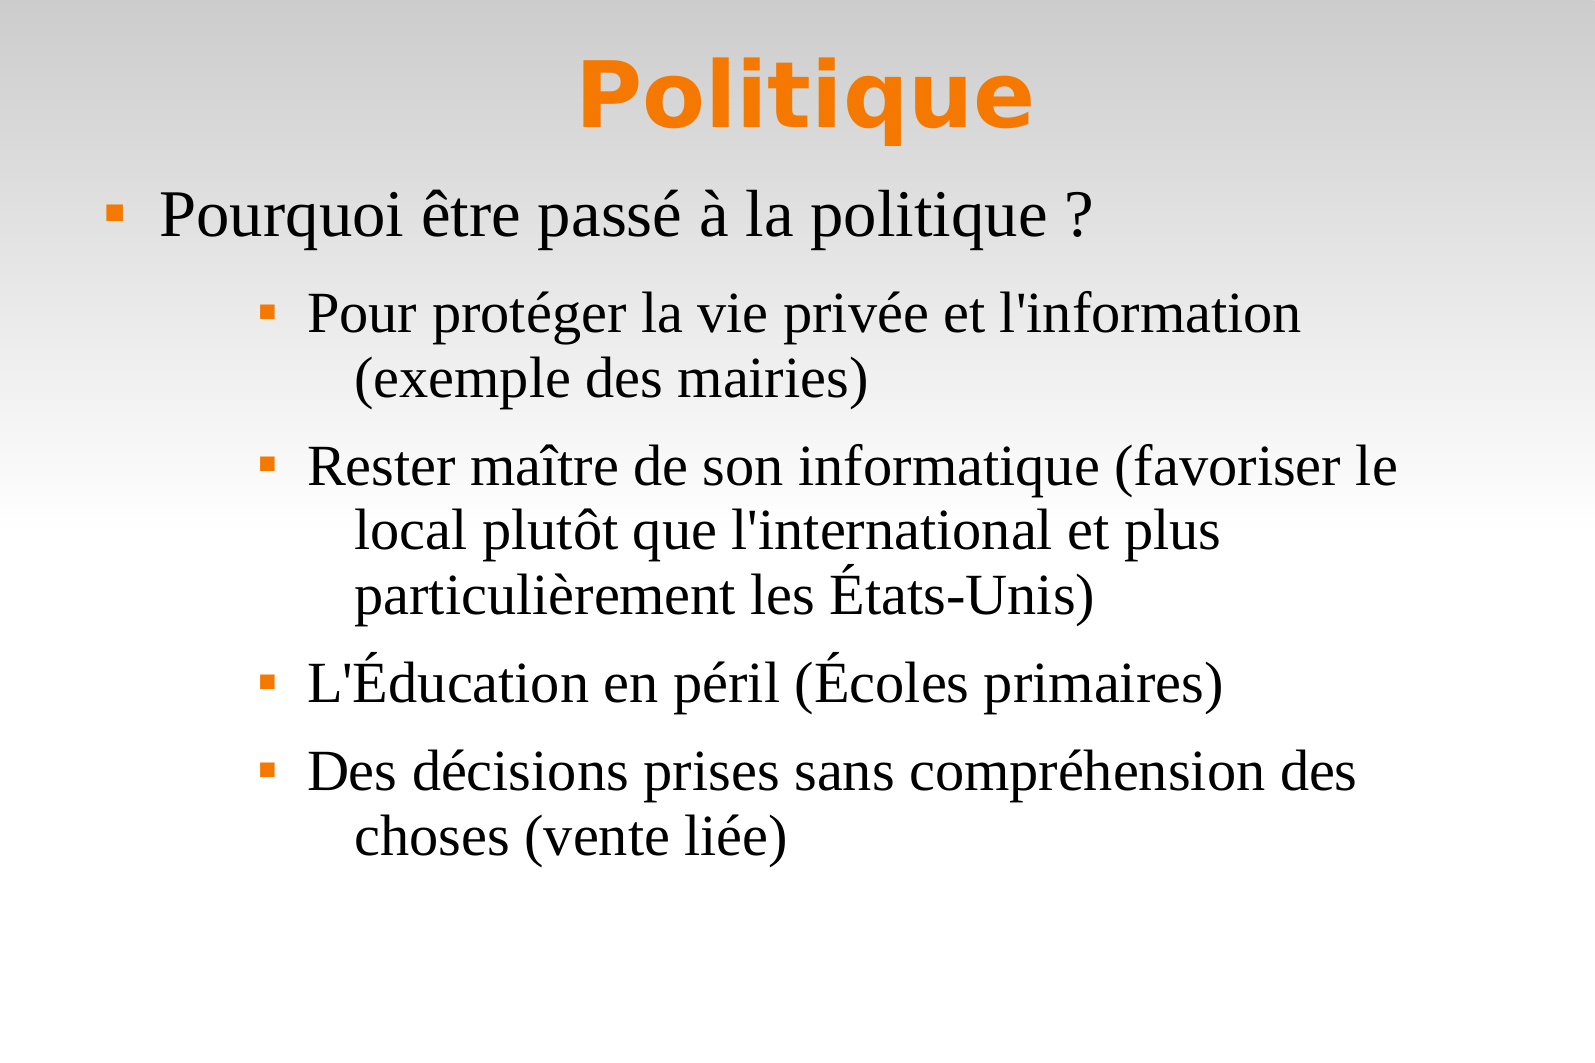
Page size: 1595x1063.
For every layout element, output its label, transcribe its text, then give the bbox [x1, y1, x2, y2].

list Pourquoi être passé à la politique ? Pour protéger la vie privée et l'information (exemple des mairies) Rester maître de son informatique (favoriser le local plutôt que l'international et plus particulièrement les États-Unis) L'Éducation en péril (Écoles primaires) Des décisions prises sans compréhension des choses (vente liée) [70, 177, 1506, 876]
title Politique [88, 14, 1524, 178]
